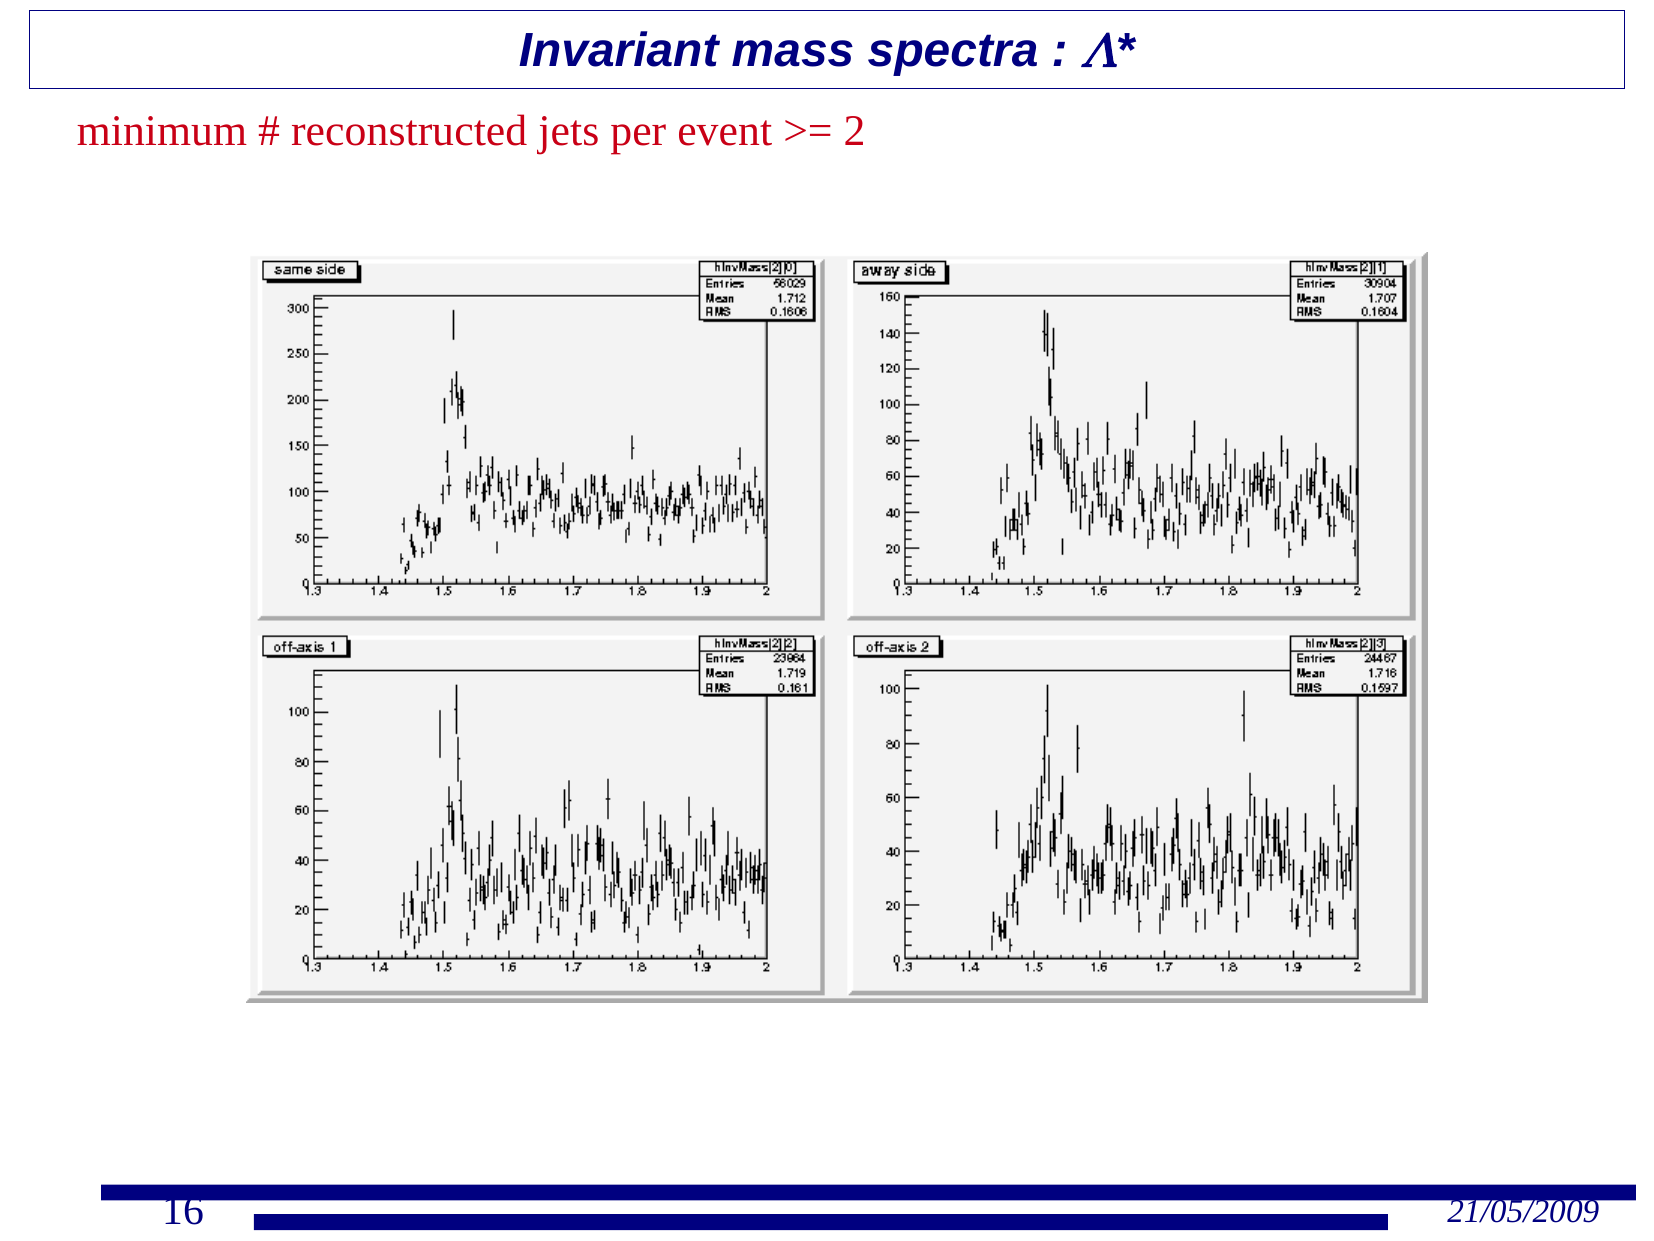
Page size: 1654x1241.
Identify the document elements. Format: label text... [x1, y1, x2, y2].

text_box 16 [124, 1187, 243, 1241]
list minimum # reconstructed jets per event >= 2 [59, 106, 1595, 341]
title Invariant mass spectra : * [29, 10, 1625, 89]
picture [246, 341, 1428, 1003]
